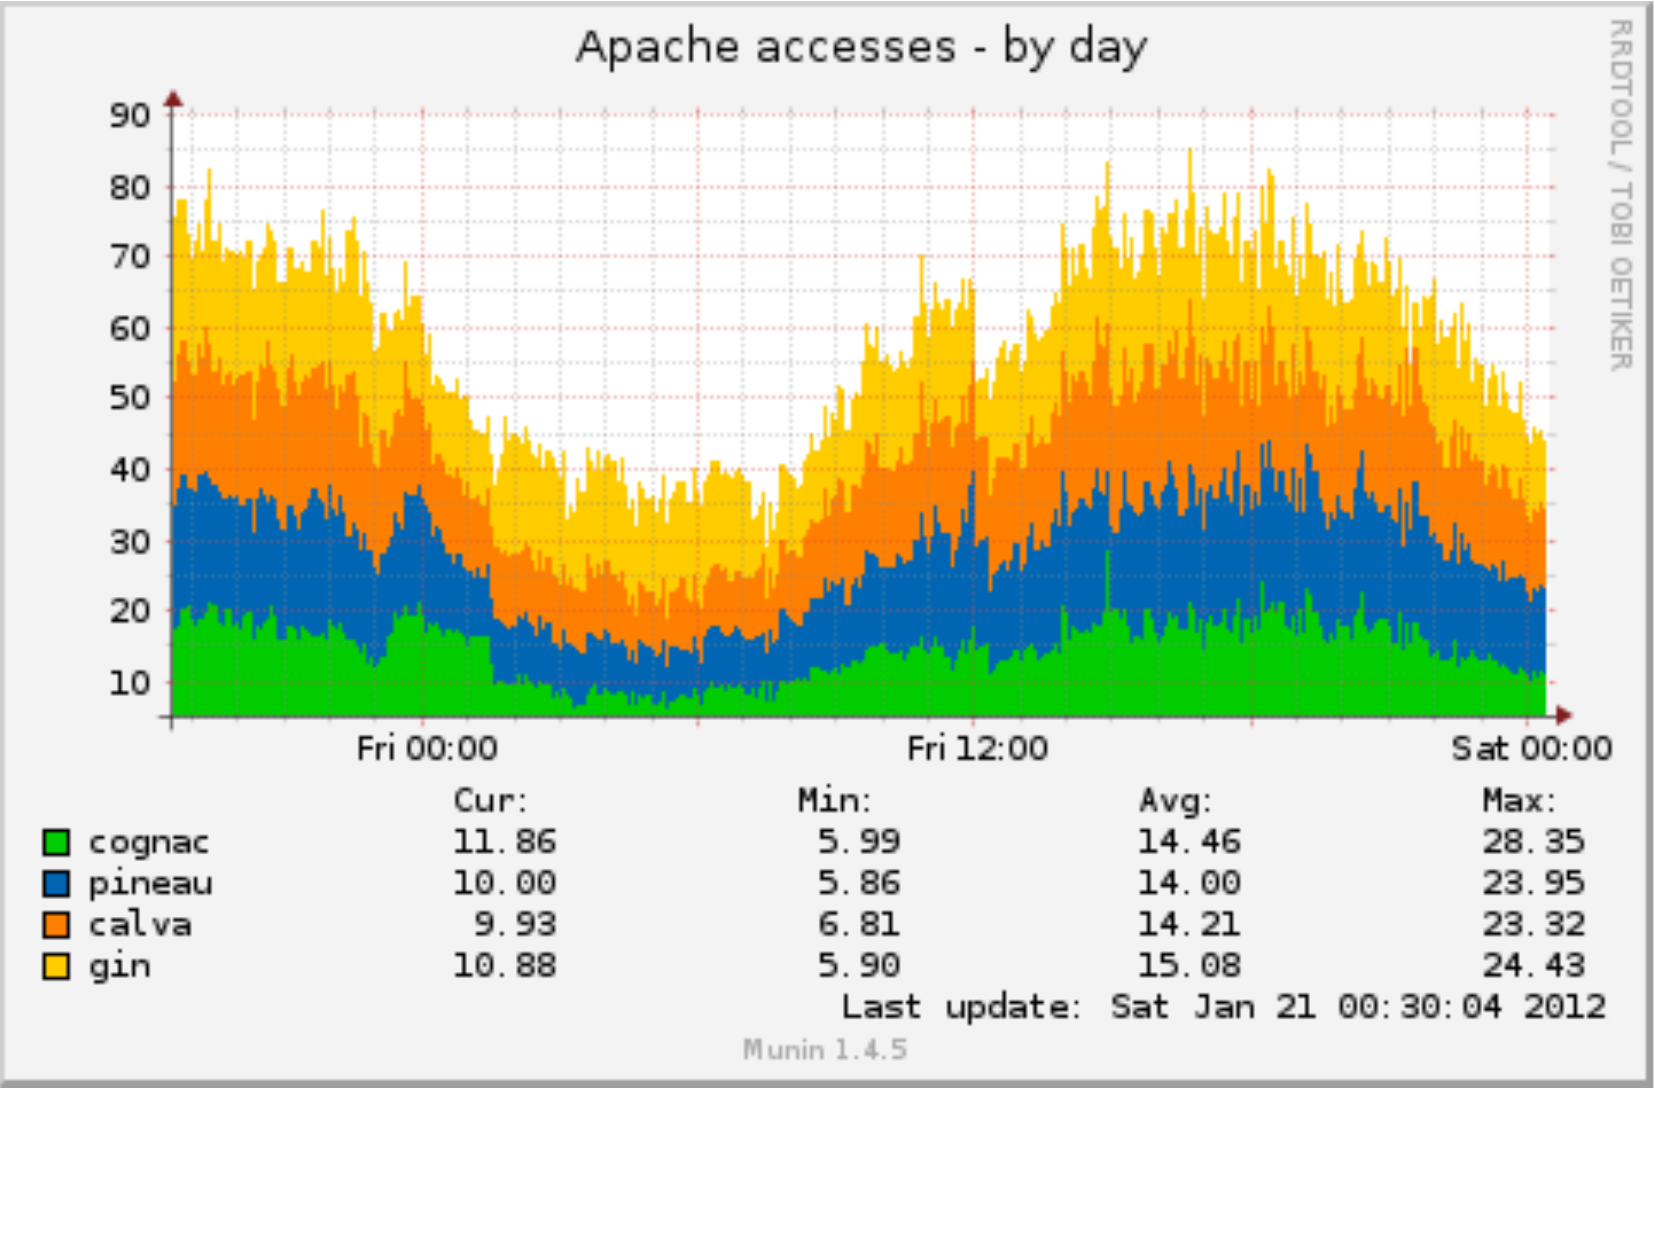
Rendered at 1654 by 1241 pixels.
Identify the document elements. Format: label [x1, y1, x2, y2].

picture [0, 1, 1654, 1088]
